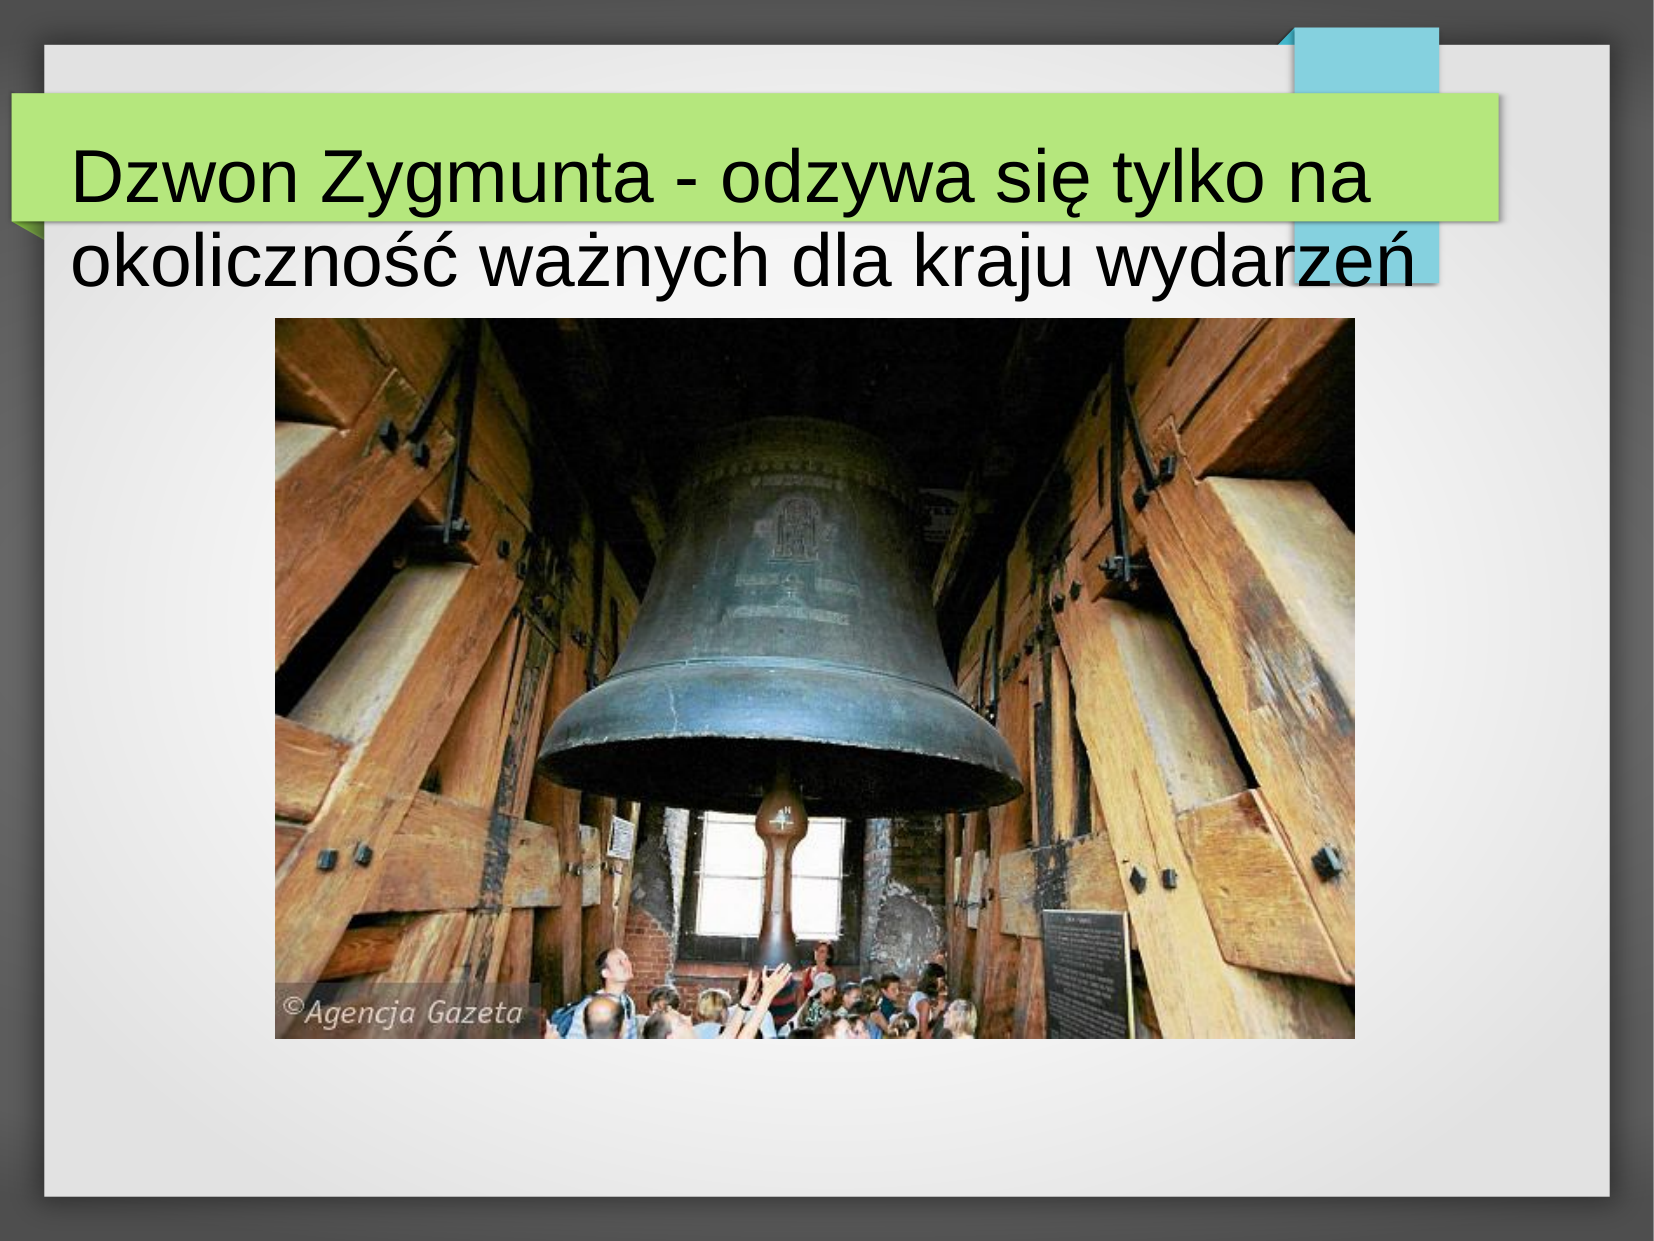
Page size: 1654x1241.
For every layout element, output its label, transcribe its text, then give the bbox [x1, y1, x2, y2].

title Dzwon Zygmunta - odzywa się tylko na okoliczność ważnych dla kraju wydarzeń [70, 0, 1607, 438]
picture [0, 0, 1654, 1241]
